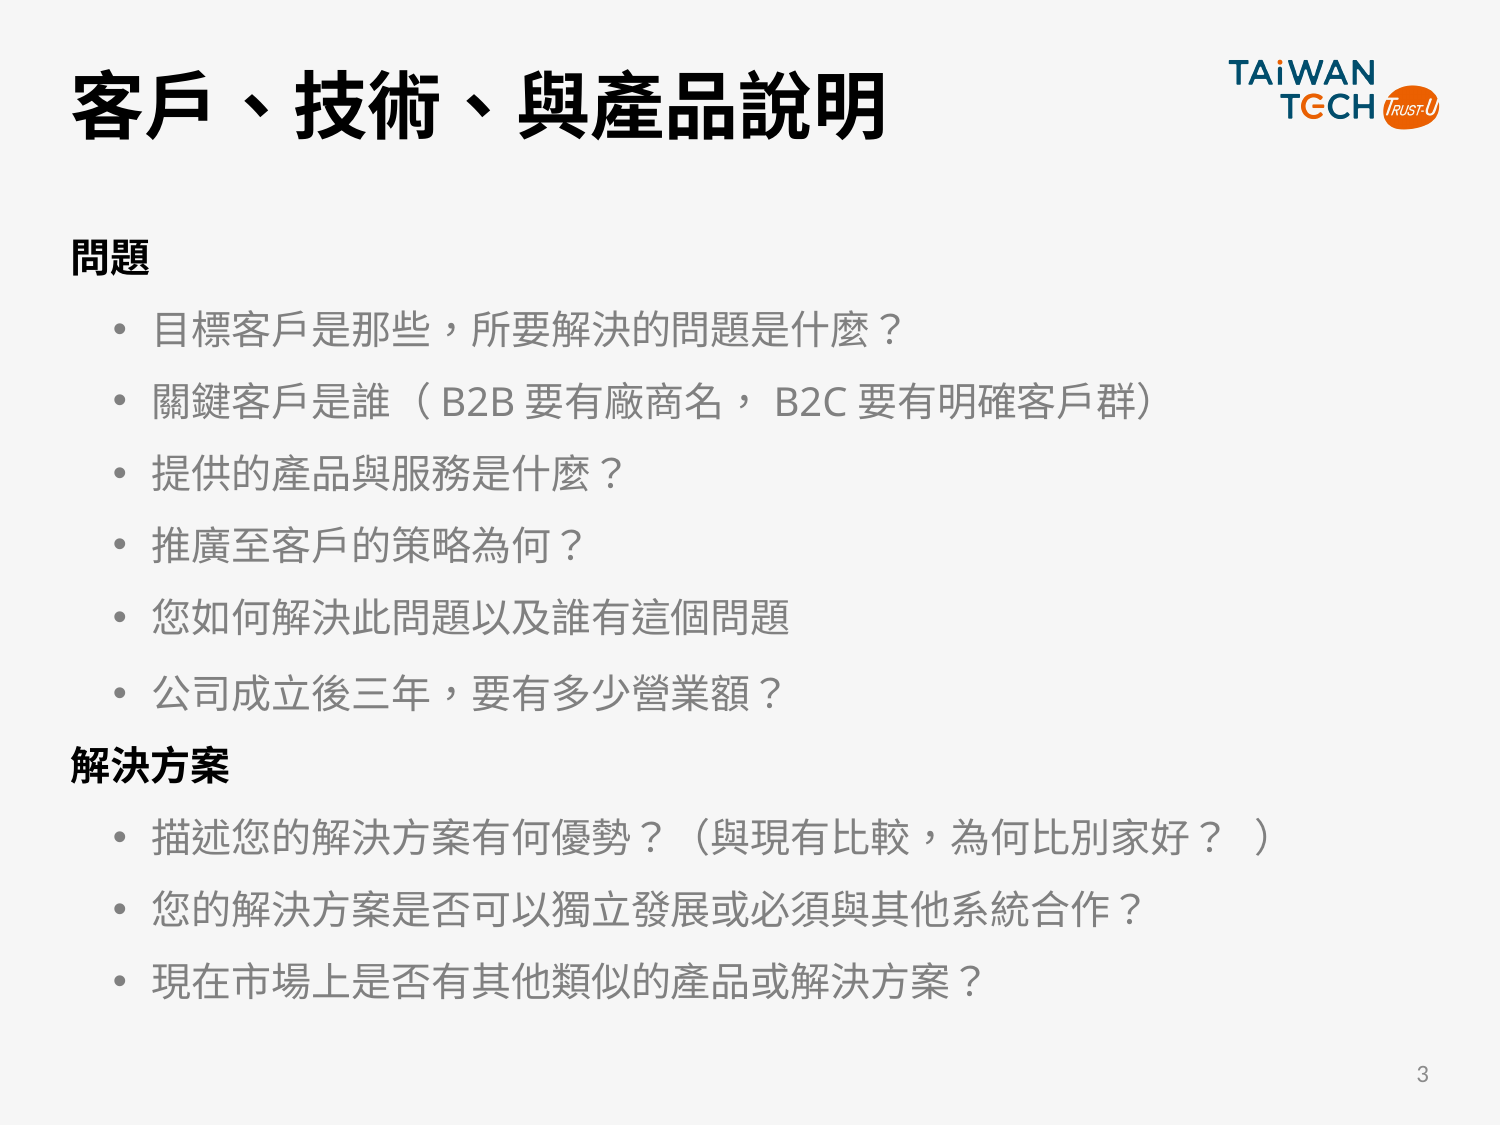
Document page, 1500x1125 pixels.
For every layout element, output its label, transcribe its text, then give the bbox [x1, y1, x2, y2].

slide_number <編號> [1106, 1042, 1445, 1103]
title 客戶、技術、與產品說明 [55, 33, 1444, 156]
list 問題 目標客戶是那些，所要解決的問題是什麼？ 關鍵客戶是誰（B2B要有廠商名，B2C要有明確客戶群） 提供的產品與服務是什麼？ 推廣至客戶的策略為何？ 您如何解決此問題以及誰有這個問題 公司成立後三年，要有多少營業額？ 解決方案 描述您的解決方案有何優勢？（與現有比較，為何比別家好？ ） 您的解決方案是否可以獨立發展或必須與其他系統合作？ 現在市場上是否有其他類似的產品或解決方案？ [55, 200, 1444, 1021]
